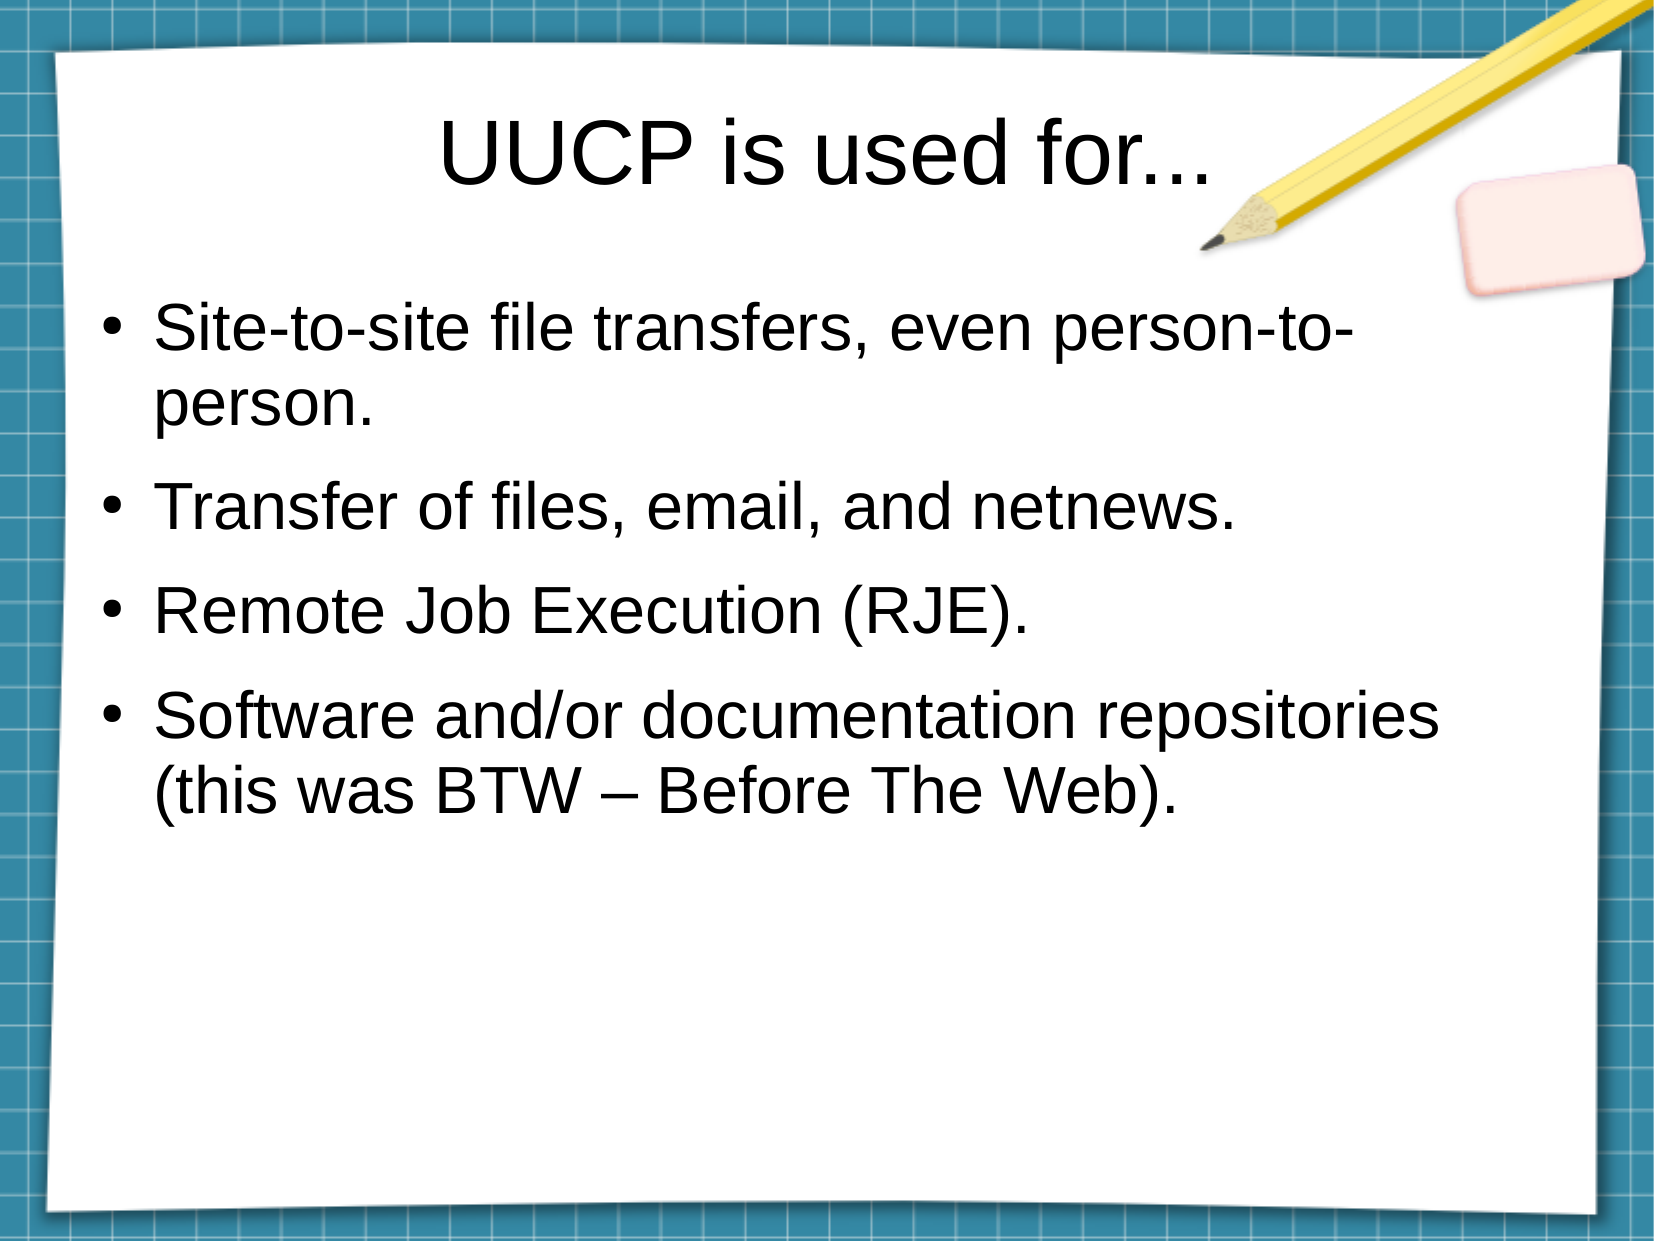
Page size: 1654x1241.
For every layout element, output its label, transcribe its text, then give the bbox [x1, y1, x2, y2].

picture [0, 0, 1654, 1241]
list Site-to-site file transfers, even person-to-person. Transfer of files, email, and netnews. Remote Job Execution (RJE). Software and/or documentation repositories (this was BTW – Before The Web). [82, 290, 1571, 1010]
text_box [82, 49, 1571, 257]
